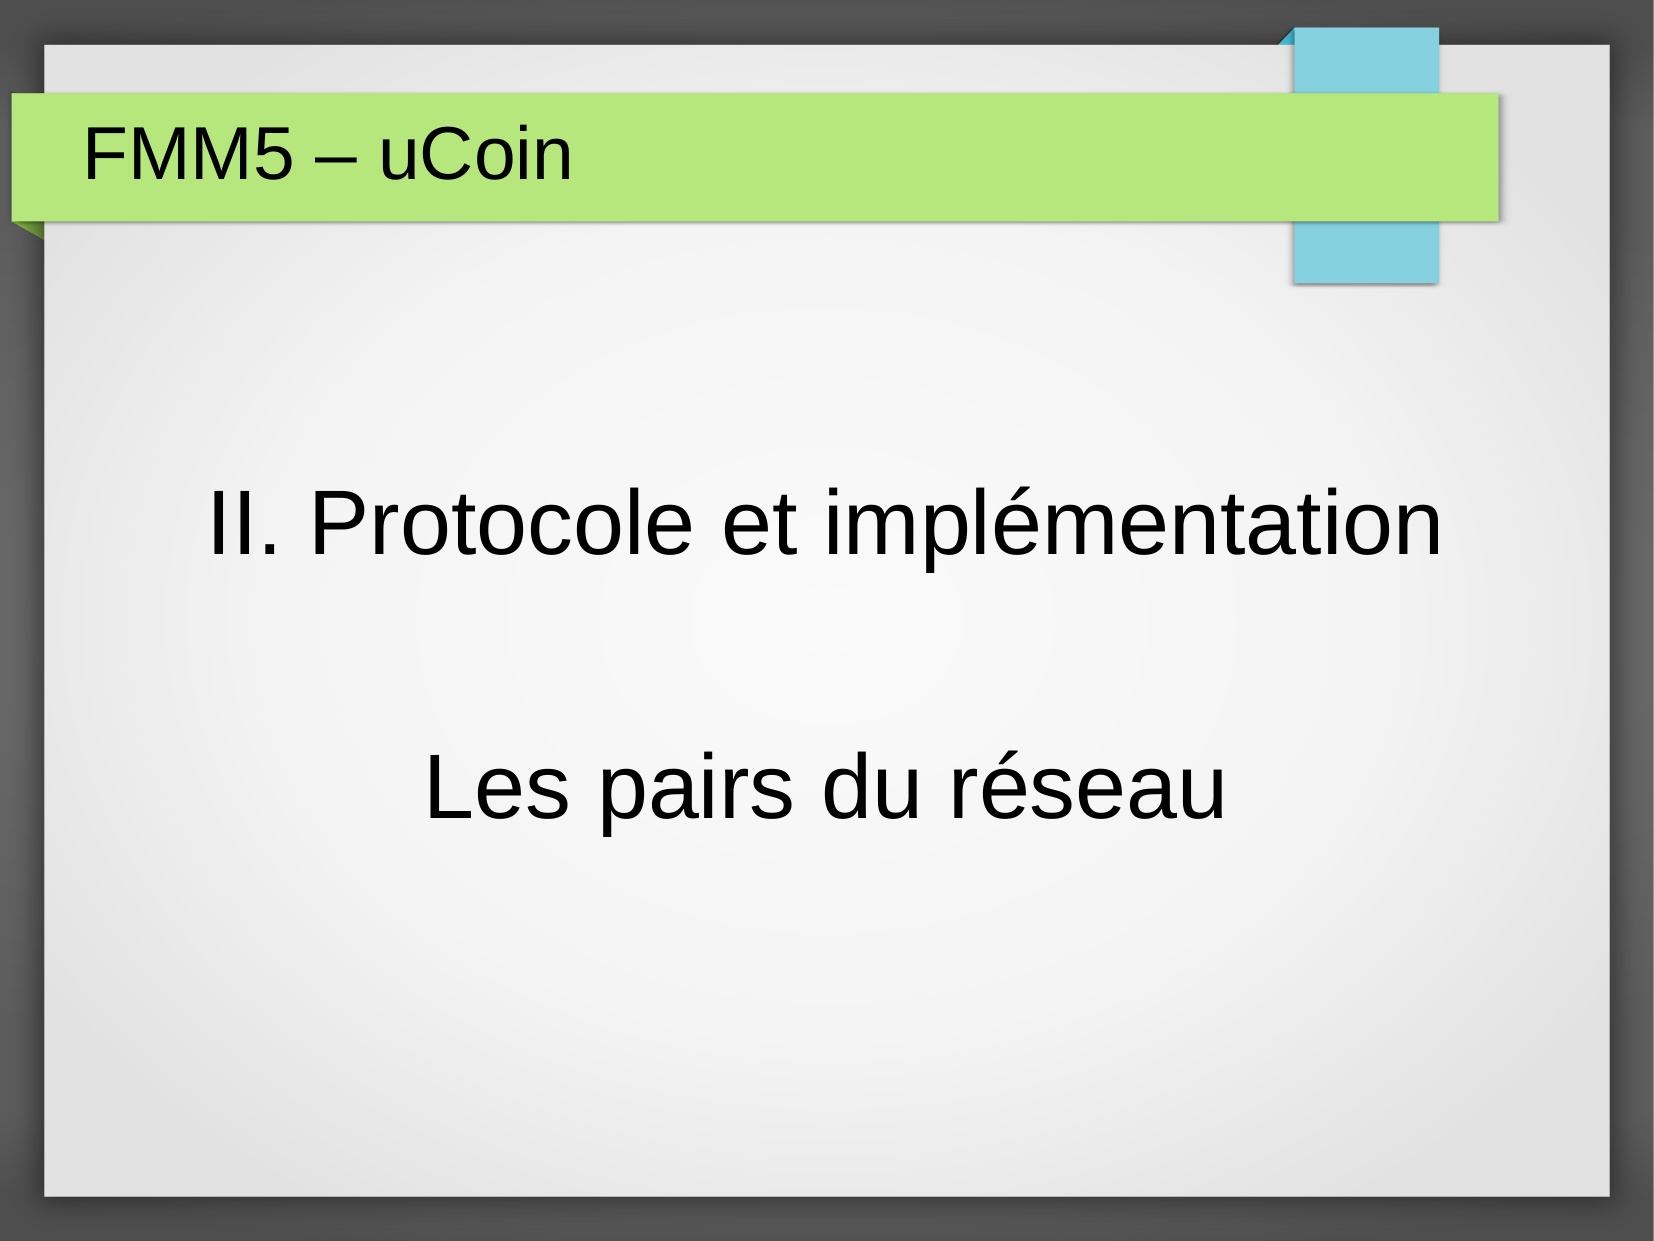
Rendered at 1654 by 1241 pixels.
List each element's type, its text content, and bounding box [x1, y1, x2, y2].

title FMM5 – uCoin [82, 94, 1264, 213]
picture [0, 0, 1654, 1241]
list II. Protocole et implémentation Les pairs du réseau [82, 295, 1571, 1015]
